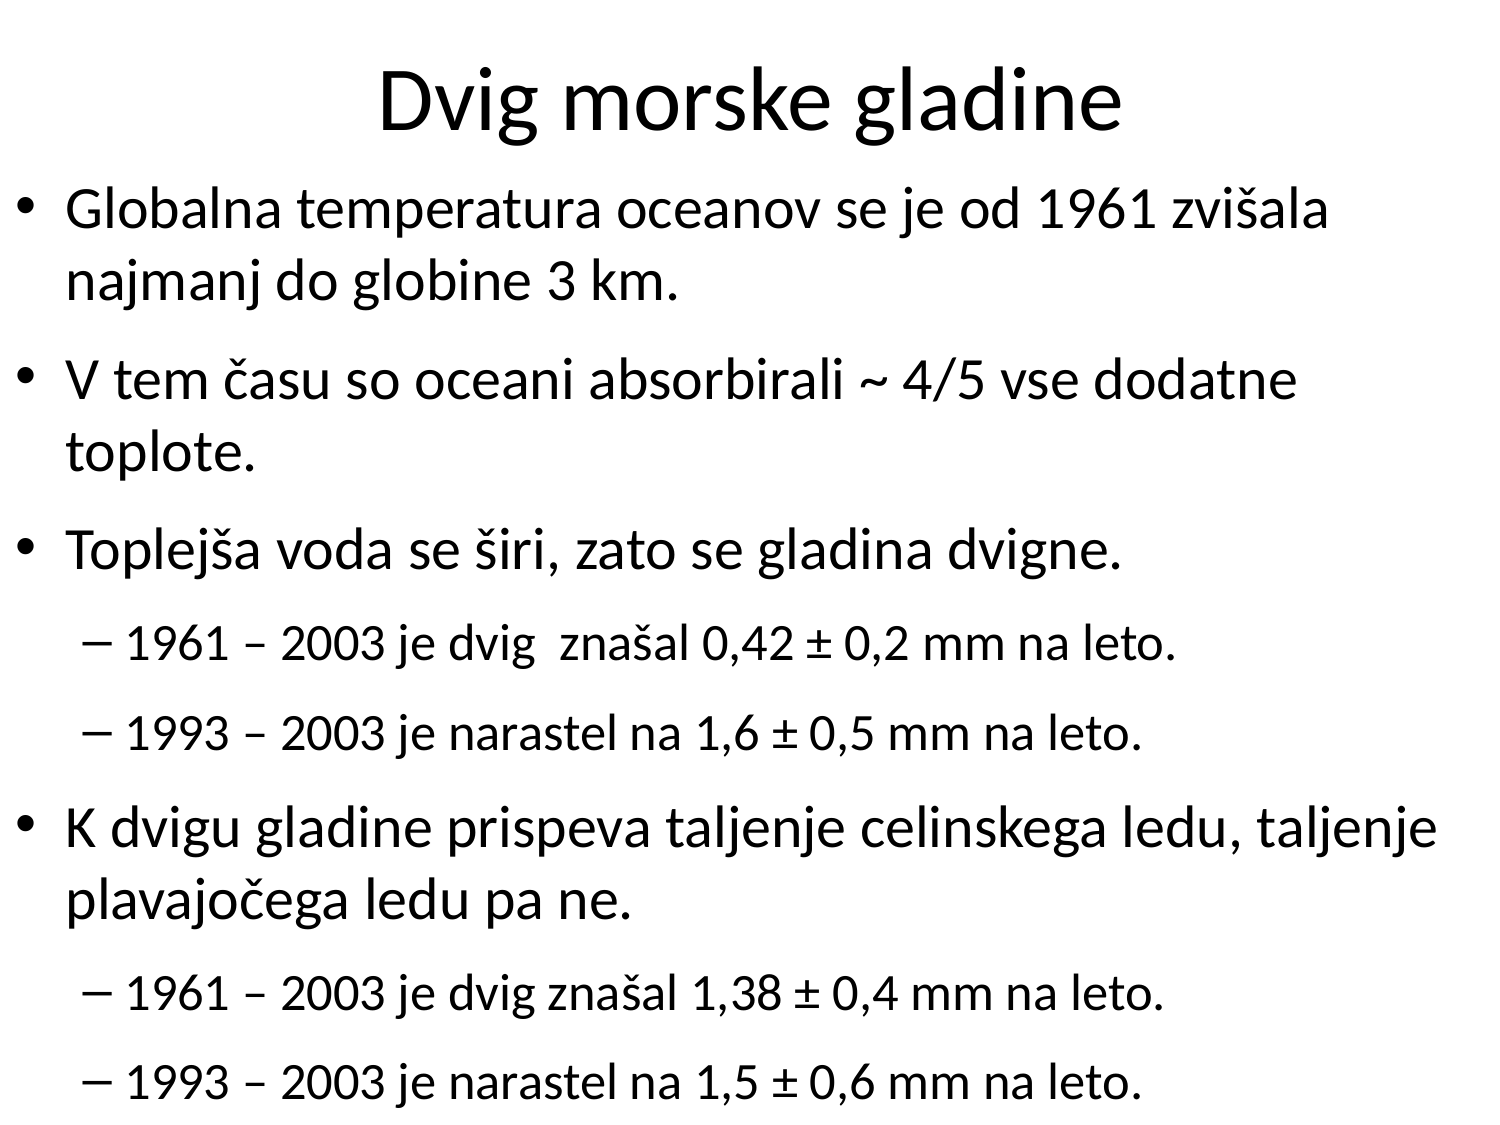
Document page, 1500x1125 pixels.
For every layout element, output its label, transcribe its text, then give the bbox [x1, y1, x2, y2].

title Dvig morske gladine [76, 0, 1427, 160]
list Globalna temperatura oceanov se je od 1961 zvišala najmanj do globine 3 km. V tem času so oceani absorbirali ~ 4/5 vse dodatne toplote. Toplejša voda se širi, zato se gladina dvigne. 1961 – 2003 je dvig znašal 0,42 ± 0,2 mm na leto. 1993 – 2003 je narastel na 1,6 ± 0,5 mm na leto. K dvigu gladine prispeva taljenje celinskega ledu, taljenje plavajočega ledu pa ne. 1961 – 2003 je dvig znašal 1,38 ± 0,4 mm na leto. 1993 – 2003 je narastel na 1,5 ± 0,6 mm na leto. [0, 160, 1500, 1125]
